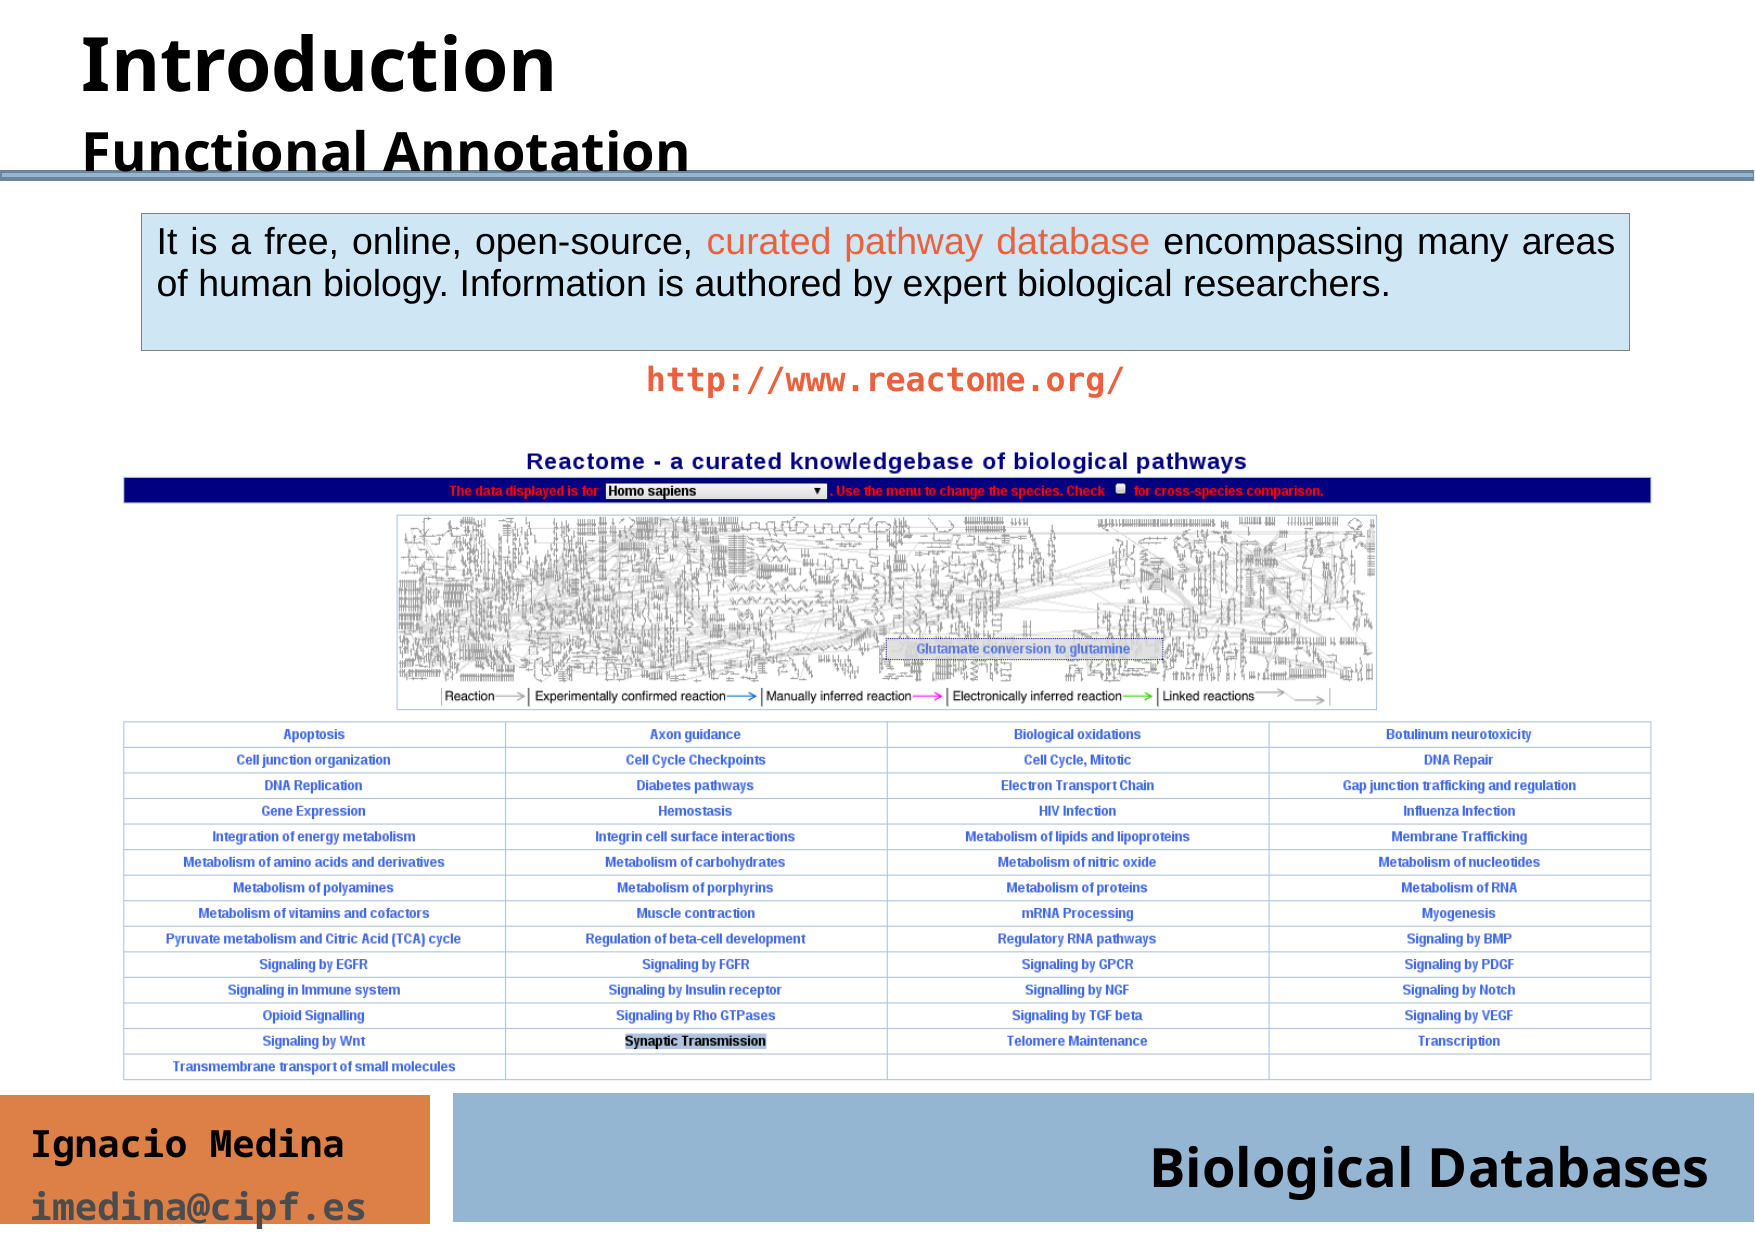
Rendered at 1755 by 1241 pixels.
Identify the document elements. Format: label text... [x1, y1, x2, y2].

text_box Introduction Functional Annotation [67, 3, 1688, 168]
text_box Biological Databases [675, 1122, 1726, 1200]
text_box http://www.reactome.org/ [631, 353, 1141, 408]
text_box [1571, 171, 1754, 179]
picture [120, 438, 1658, 1088]
text_box [0, 171, 112, 179]
text_box Ignacio Medina imedina@cipf.es [15, 1110, 406, 1213]
text_box It is a free, online, open-source, curated pathway database encompassing many areas of human biology. Information is authored by expert biological researchers. [141, 213, 1630, 351]
title [112, 153, 1571, 219]
